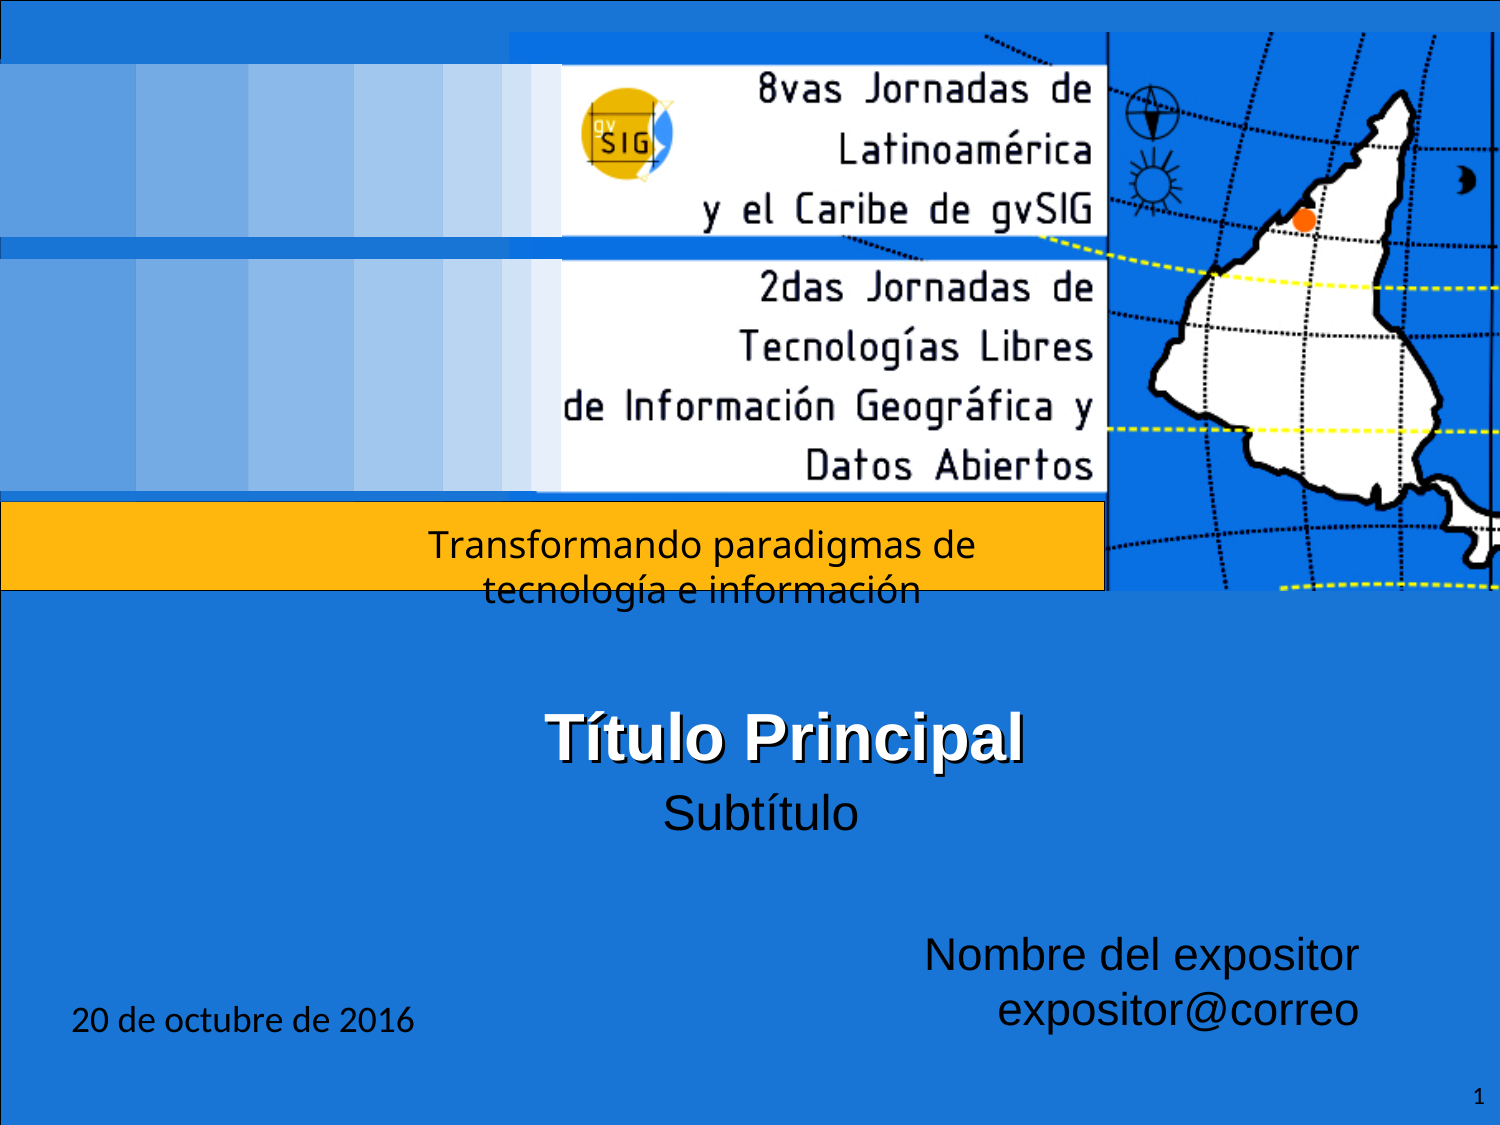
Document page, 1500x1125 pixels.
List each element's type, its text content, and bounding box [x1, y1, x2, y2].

text_box Subtítulo [236, 773, 1287, 857]
text_box <número> [1149, 1065, 1500, 1125]
text_box Nombre del expositor expositor@correo [909, 916, 1375, 1043]
text_box 20 de octubre de 2016 [56, 987, 431, 1049]
title Título Principal [147, 669, 1423, 798]
picture [509, 32, 1500, 591]
